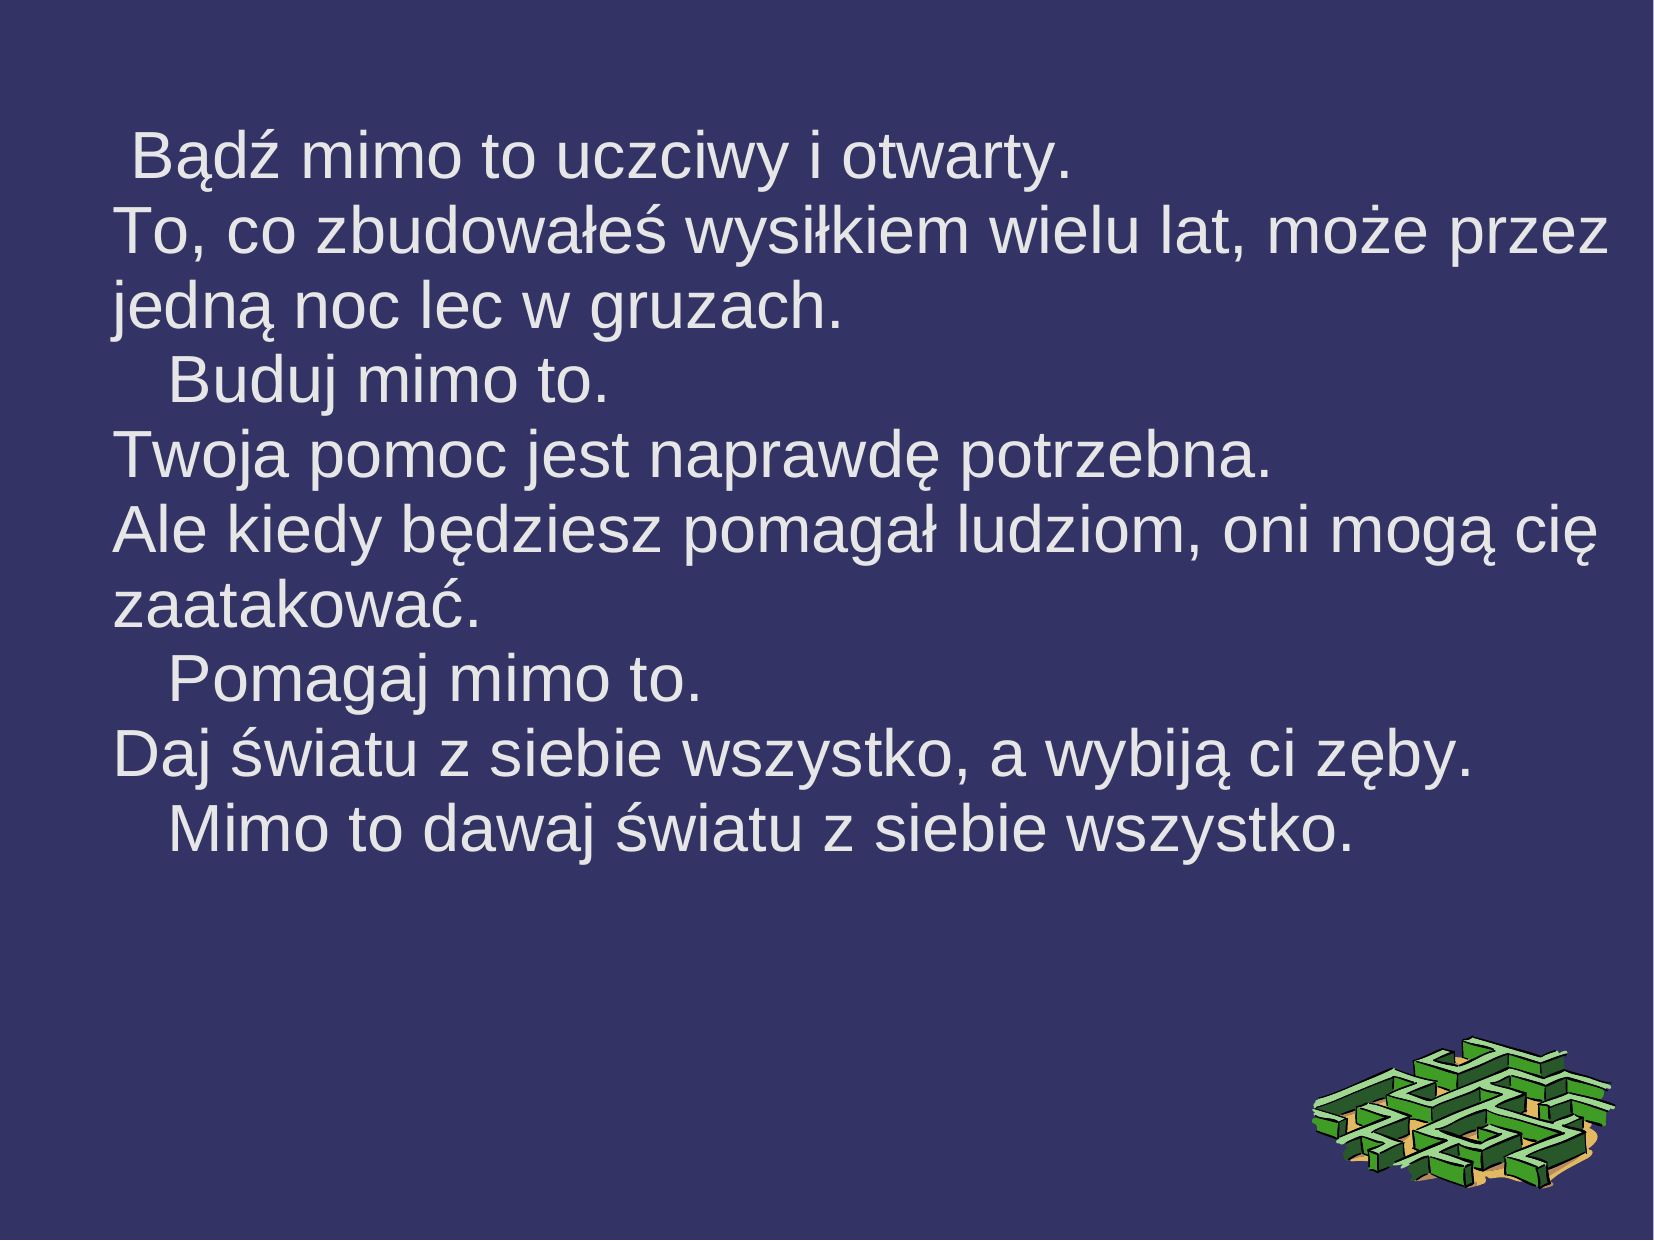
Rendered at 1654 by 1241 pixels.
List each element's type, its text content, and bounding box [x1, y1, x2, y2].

list Bądź mimo to uczciwy i otwarty. To, co zbudowałeś wysiłkiem wielu lat, może przez jedną noc lec w gruzach. Buduj mimo to. Twoja pomoc jest naprawdę potrzebna. Ale kiedy będziesz pomagał ludziom, oni mogą cię zaatakować. Pomagaj mimo to. Daj światu z siebie wszystko, a wybiją ci zęby. Mimo to dawaj światu z siebie wszystko. [29, 118, 1625, 1147]
